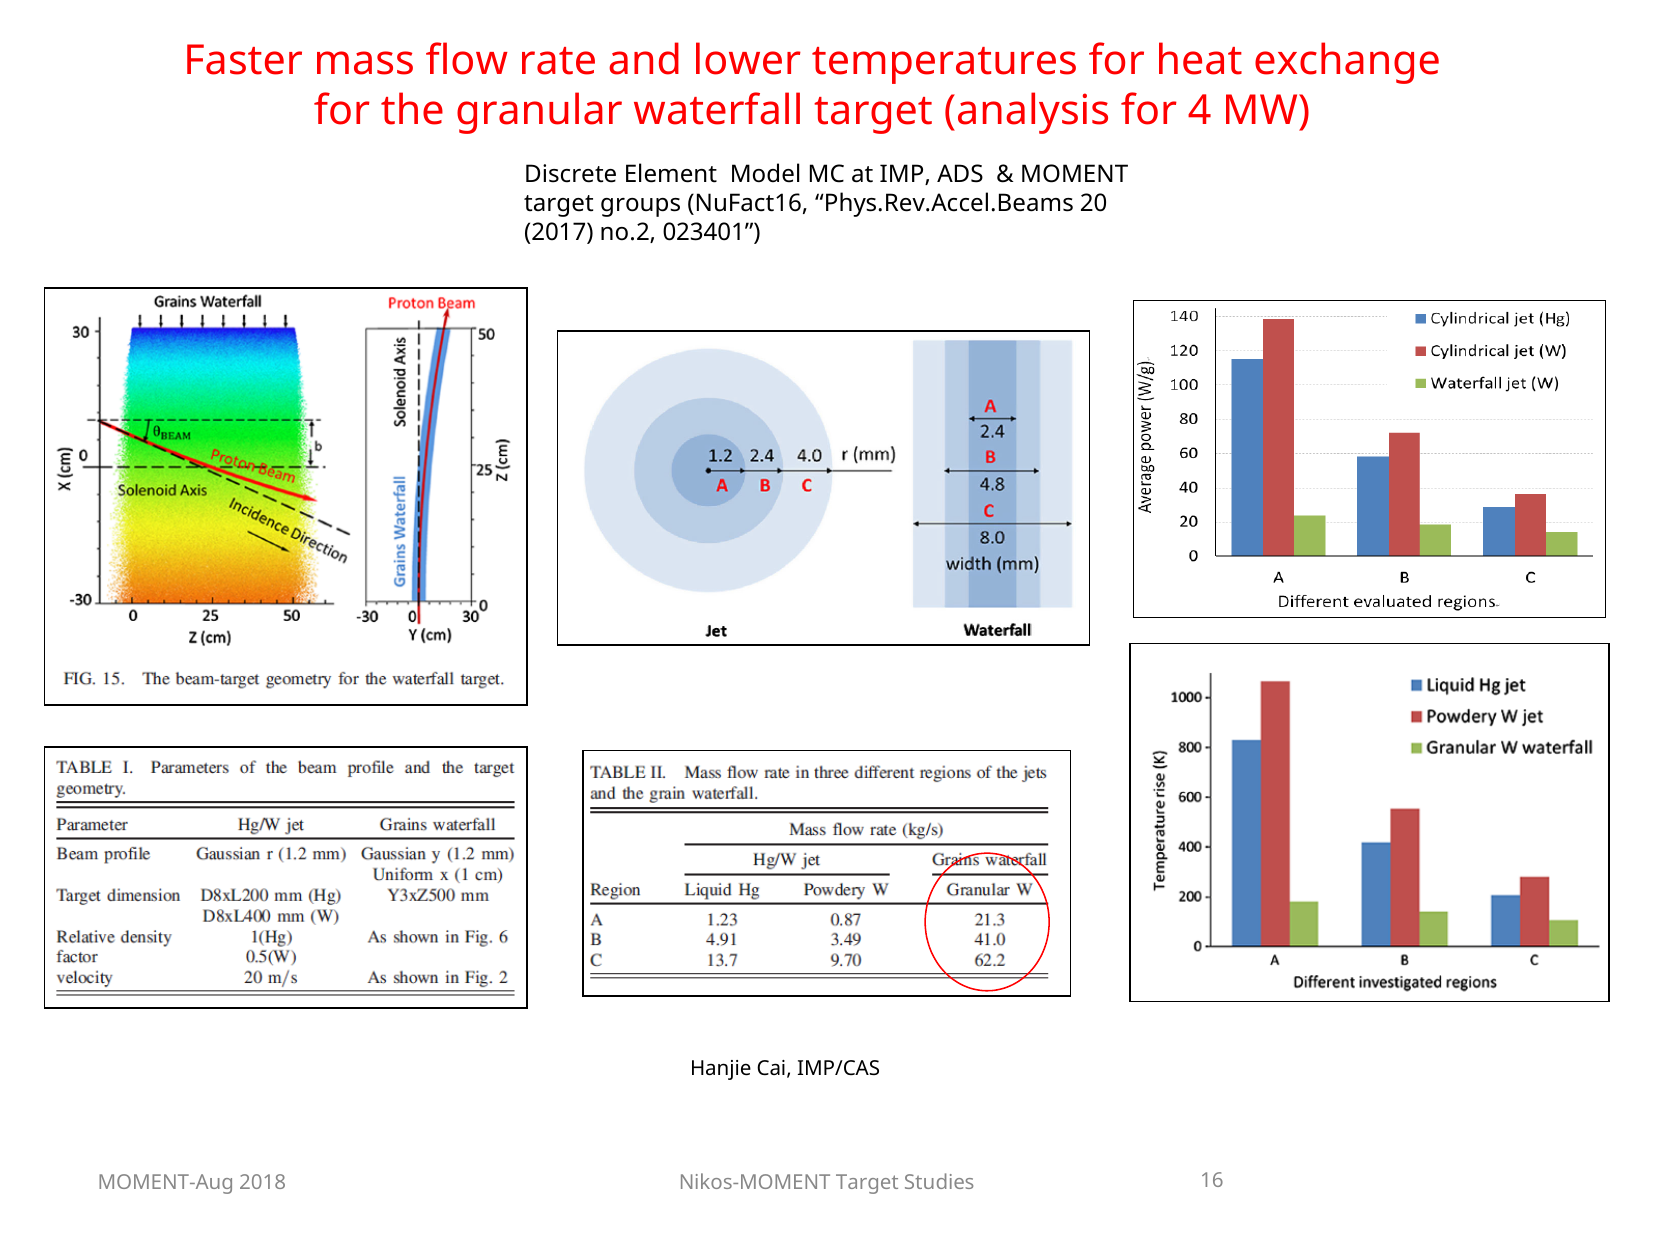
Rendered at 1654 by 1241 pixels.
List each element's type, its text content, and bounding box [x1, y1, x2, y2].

picture [45, 747, 527, 1008]
text_box MOMENT-Aug 2018 [82, 1156, 469, 1206]
text_box Nikos-MOMENT Target Studies [564, 1156, 1089, 1206]
picture [1130, 644, 1609, 1001]
text_box Faster mass flow rate and lower temperatures for heat exchange for the granular waterfall target (analysis for 4 MW) [168, 25, 1571, 142]
text_box [1185, 1156, 1571, 1206]
picture [558, 331, 1089, 645]
picture [45, 288, 527, 705]
text_box Discrete Element Model MC at IMP, ADS & MOMENT target groups (NuFact16, “Phys.Rev.Accel.Beams 20 (2017) no.2, 023401”) [509, 150, 1182, 254]
picture [1134, 301, 1605, 617]
text_box Hanjie Cai, IMP/CAS [675, 1047, 895, 1087]
picture [583, 751, 1070, 996]
